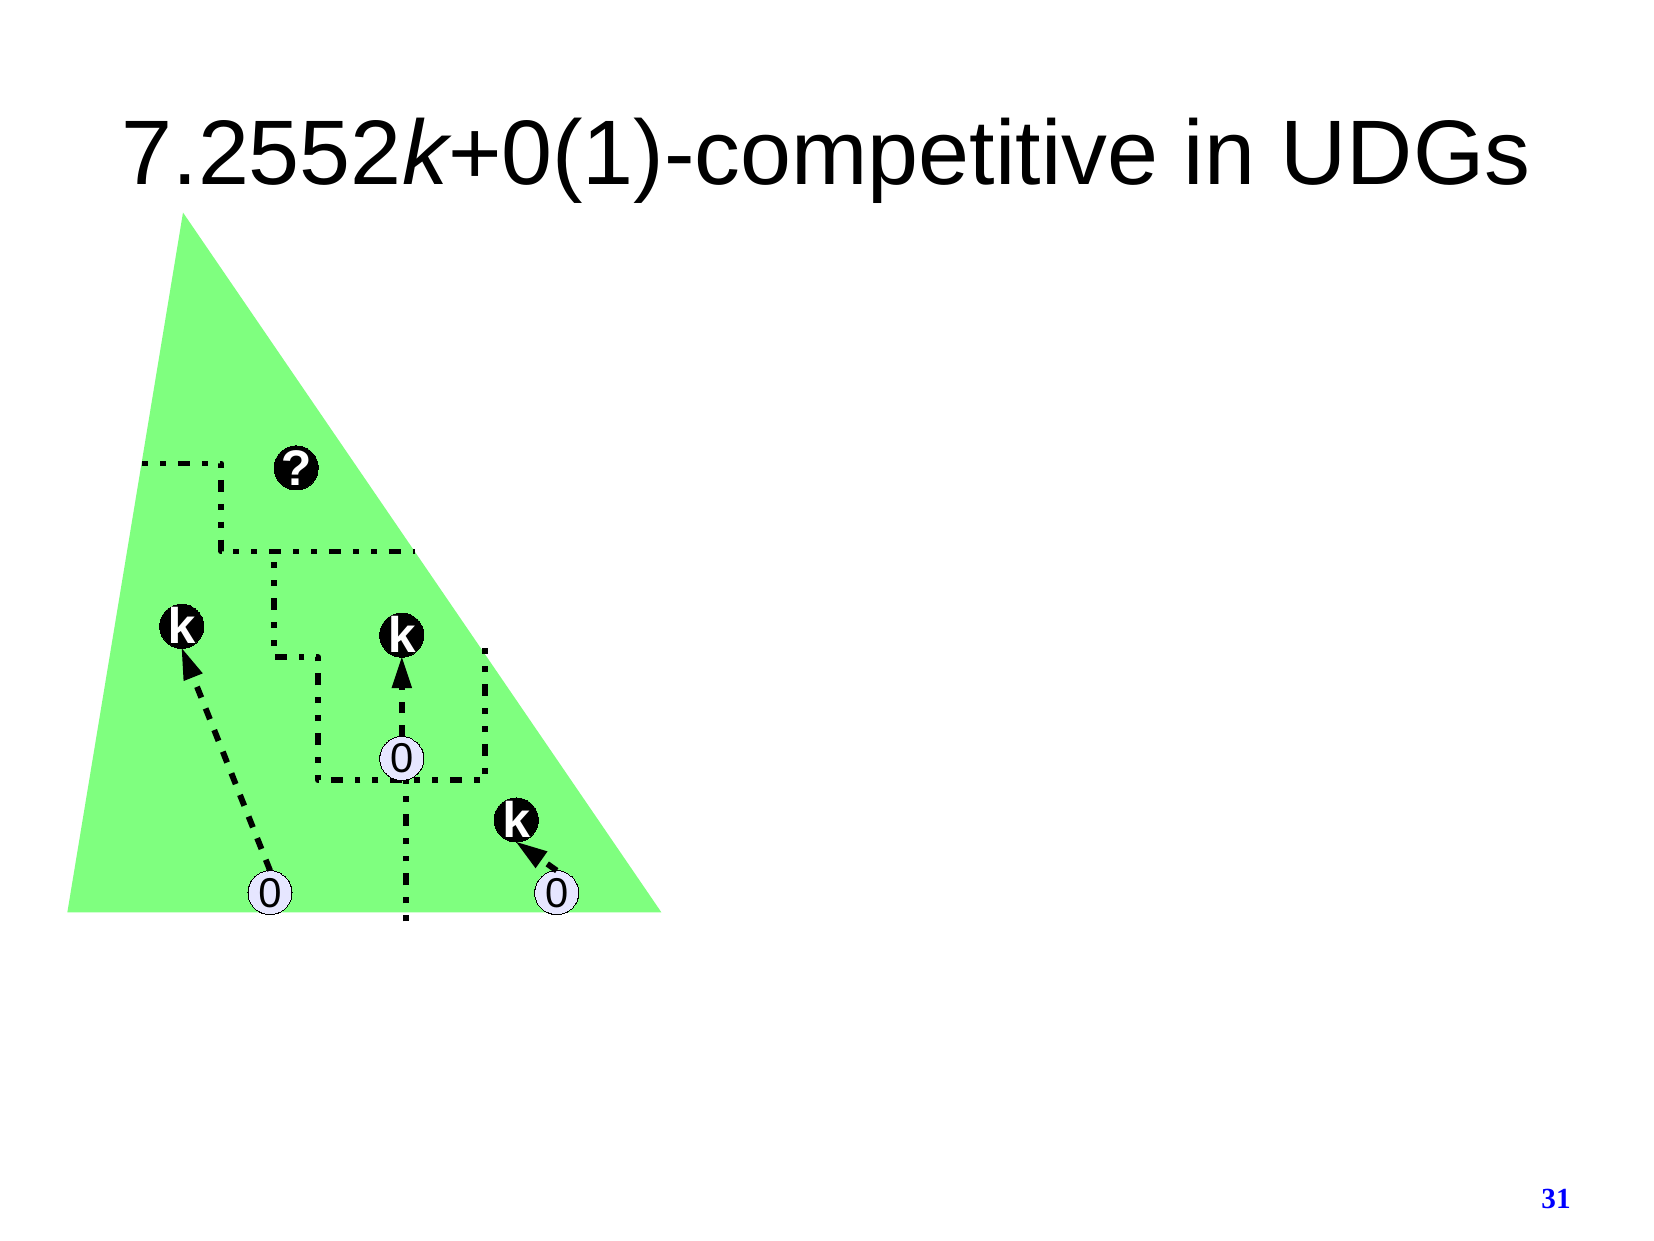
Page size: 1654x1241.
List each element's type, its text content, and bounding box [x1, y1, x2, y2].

text_box k [494, 797, 539, 842]
text_box 0 [534, 870, 579, 915]
title 7.2552k+0(1)-competitive in UDGs [82, 49, 1571, 257]
text_box k [159, 604, 204, 649]
text_box ? [274, 445, 319, 490]
text_box [67, 212, 662, 913]
text_box 0 [247, 870, 293, 915]
text_box k [379, 613, 424, 658]
text_box 0 [379, 736, 424, 781]
